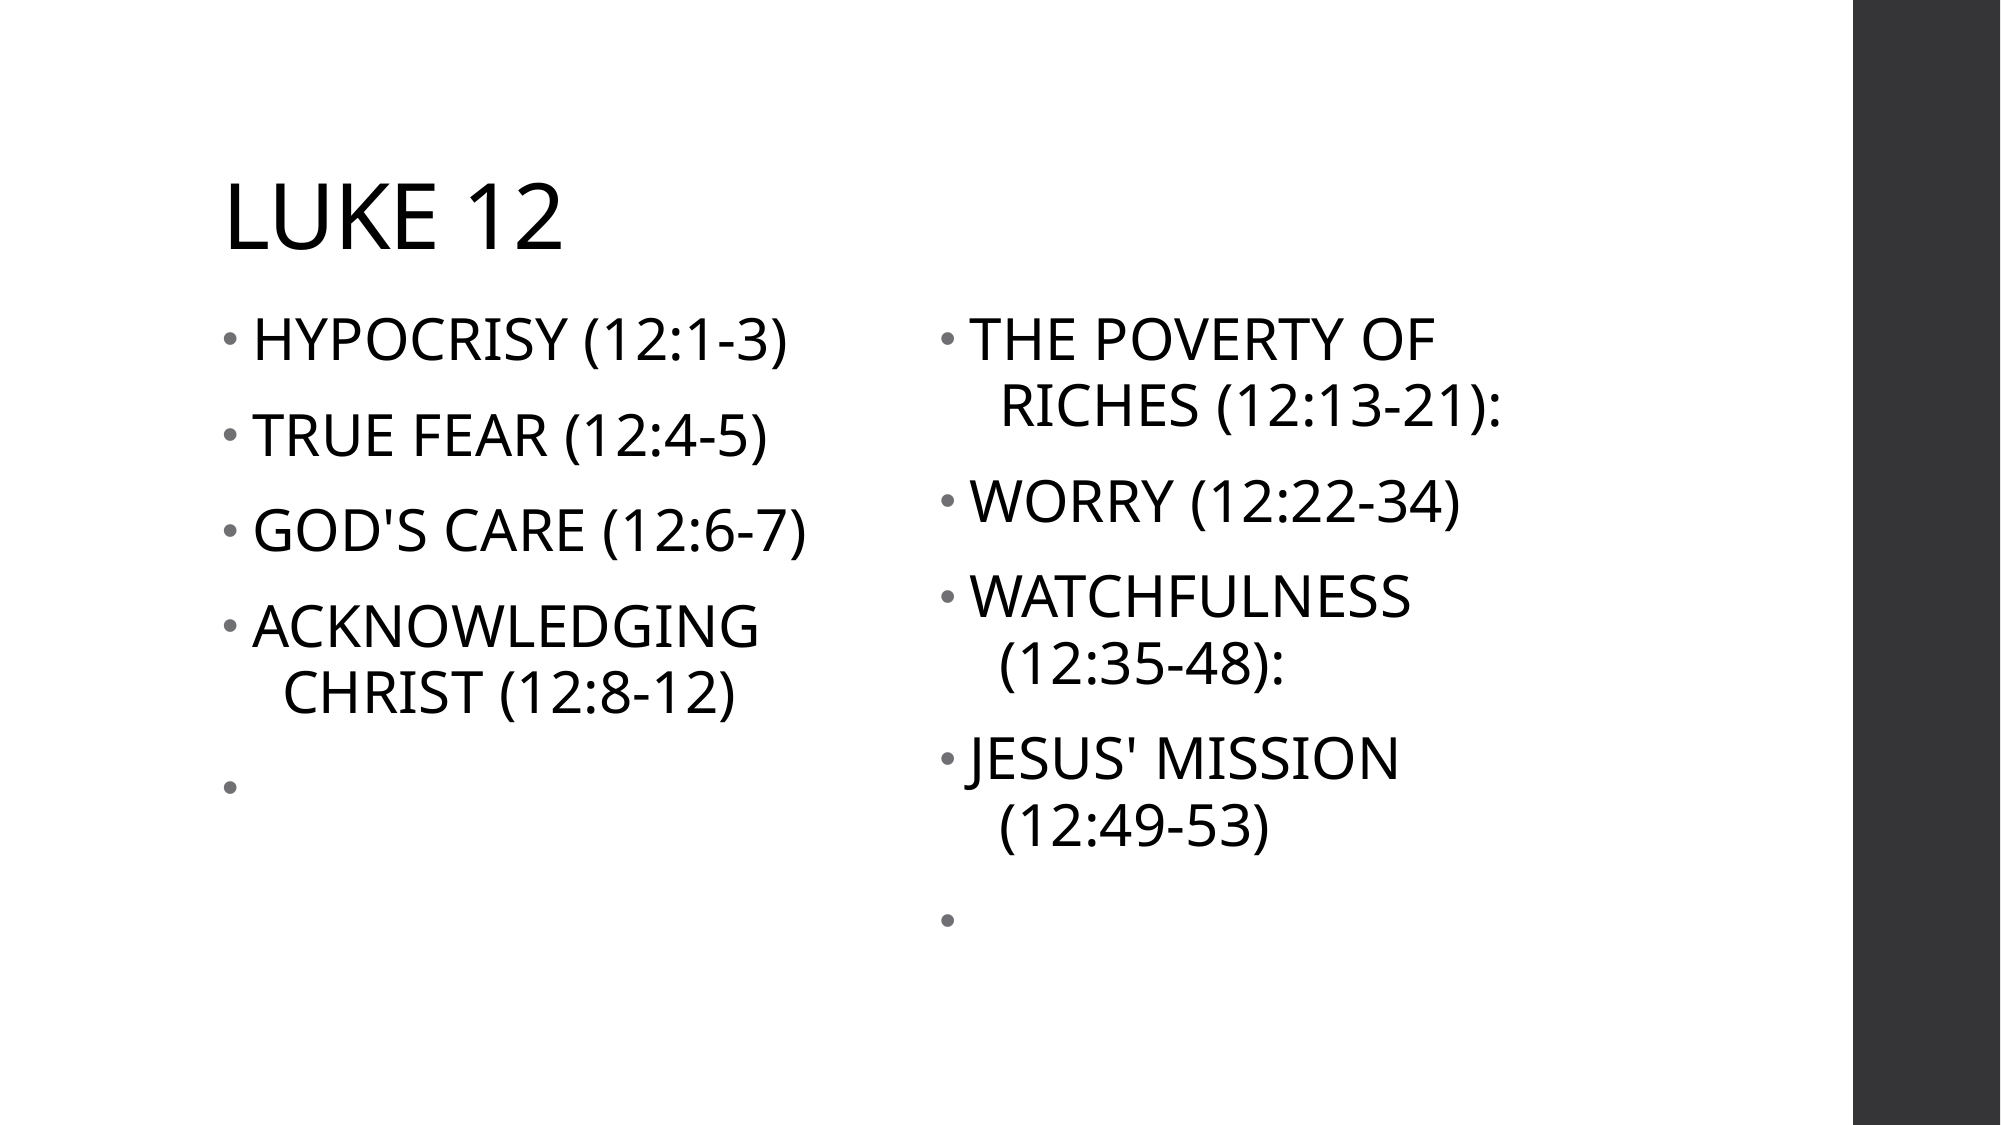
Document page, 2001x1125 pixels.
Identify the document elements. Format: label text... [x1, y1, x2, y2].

list THE POVERTY OF RICHES (12:13-21): WORRY (12:22-34) WATCHFULNESS (12:35-48): JESUS' MISSION (12:49-53) [924, 299, 1617, 1014]
title LUKE 12 [206, 60, 1797, 278]
list HYPOCRISY (12:1-3) TRUE FEAR (12:4-5) GOD'S CARE (12:6-7) ACKNOWLEDGING CHRIST (12:8-12) [207, 299, 900, 1014]
